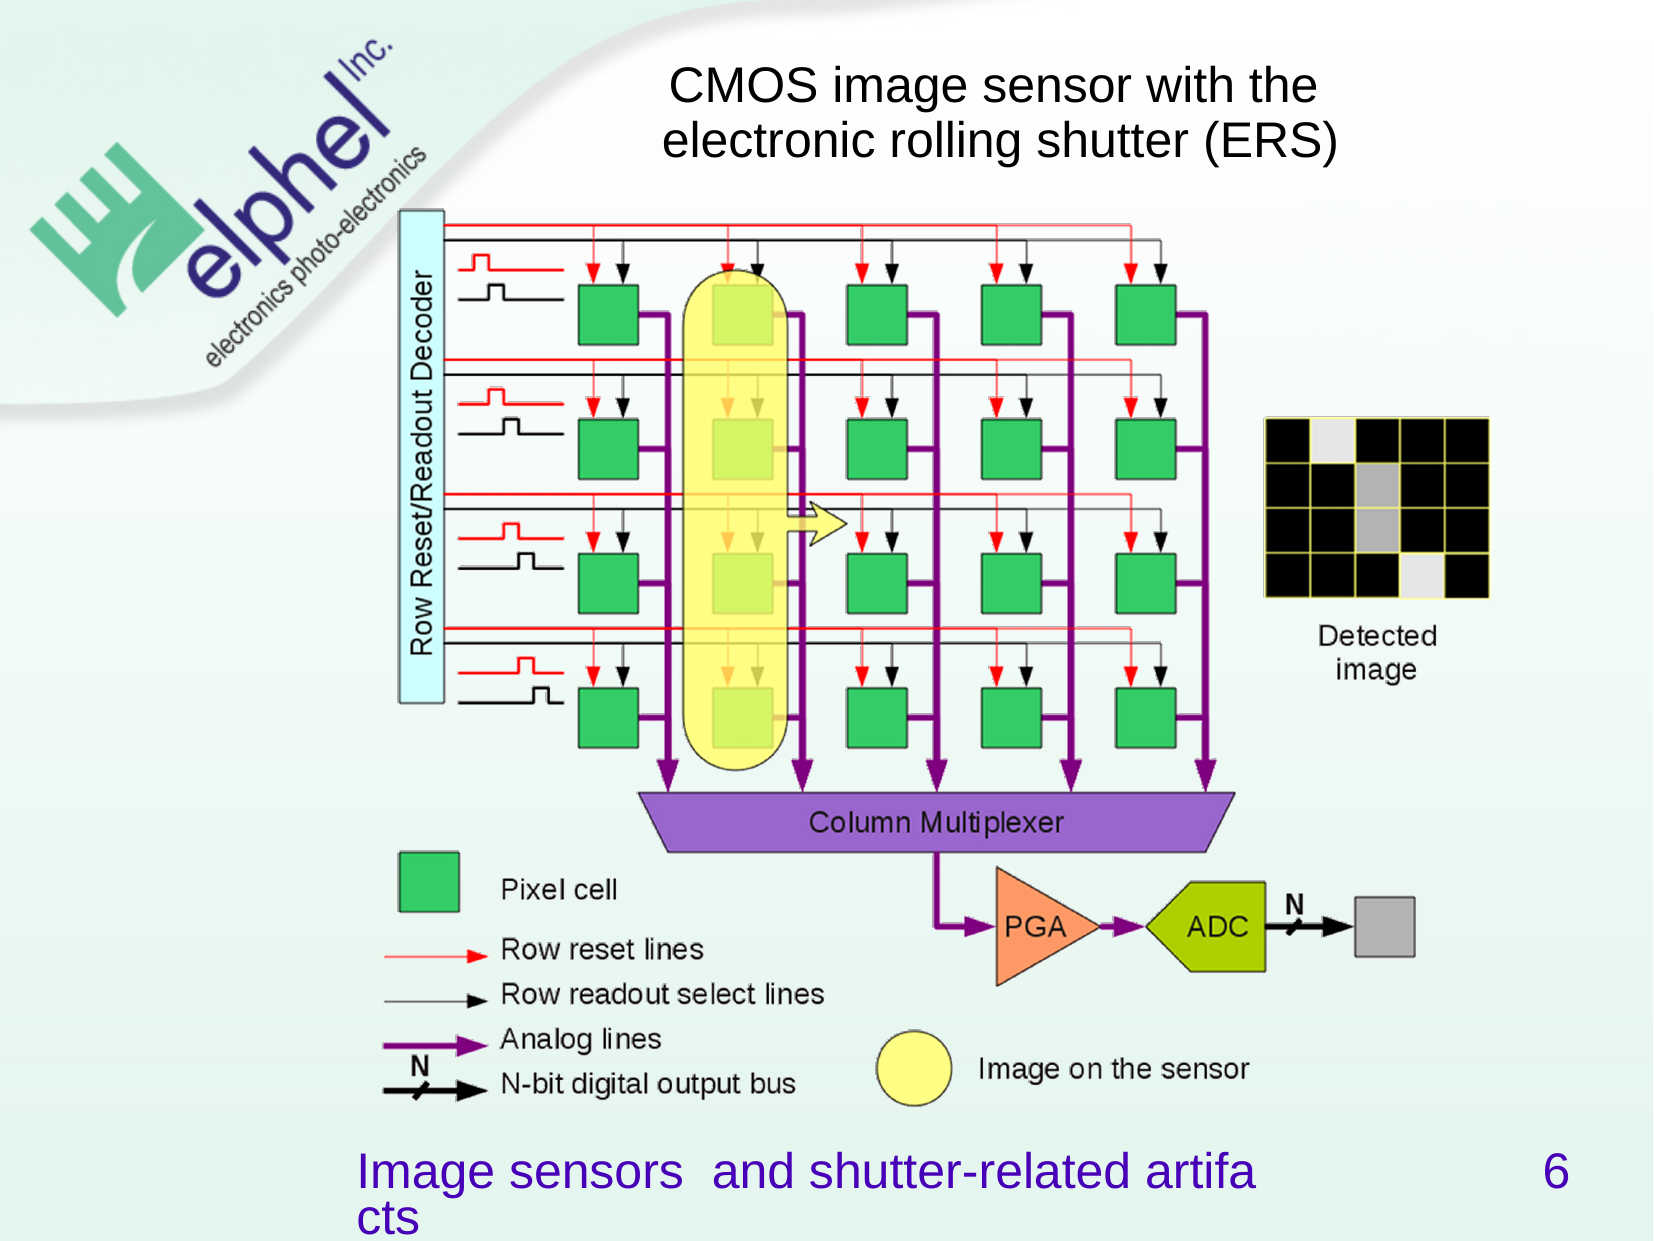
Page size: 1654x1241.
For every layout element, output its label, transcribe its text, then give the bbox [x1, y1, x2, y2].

title CMOS image sensor with the electronic rolling shutter (ERS) [412, 18, 1576, 207]
picture [0, 0, 1654, 1241]
